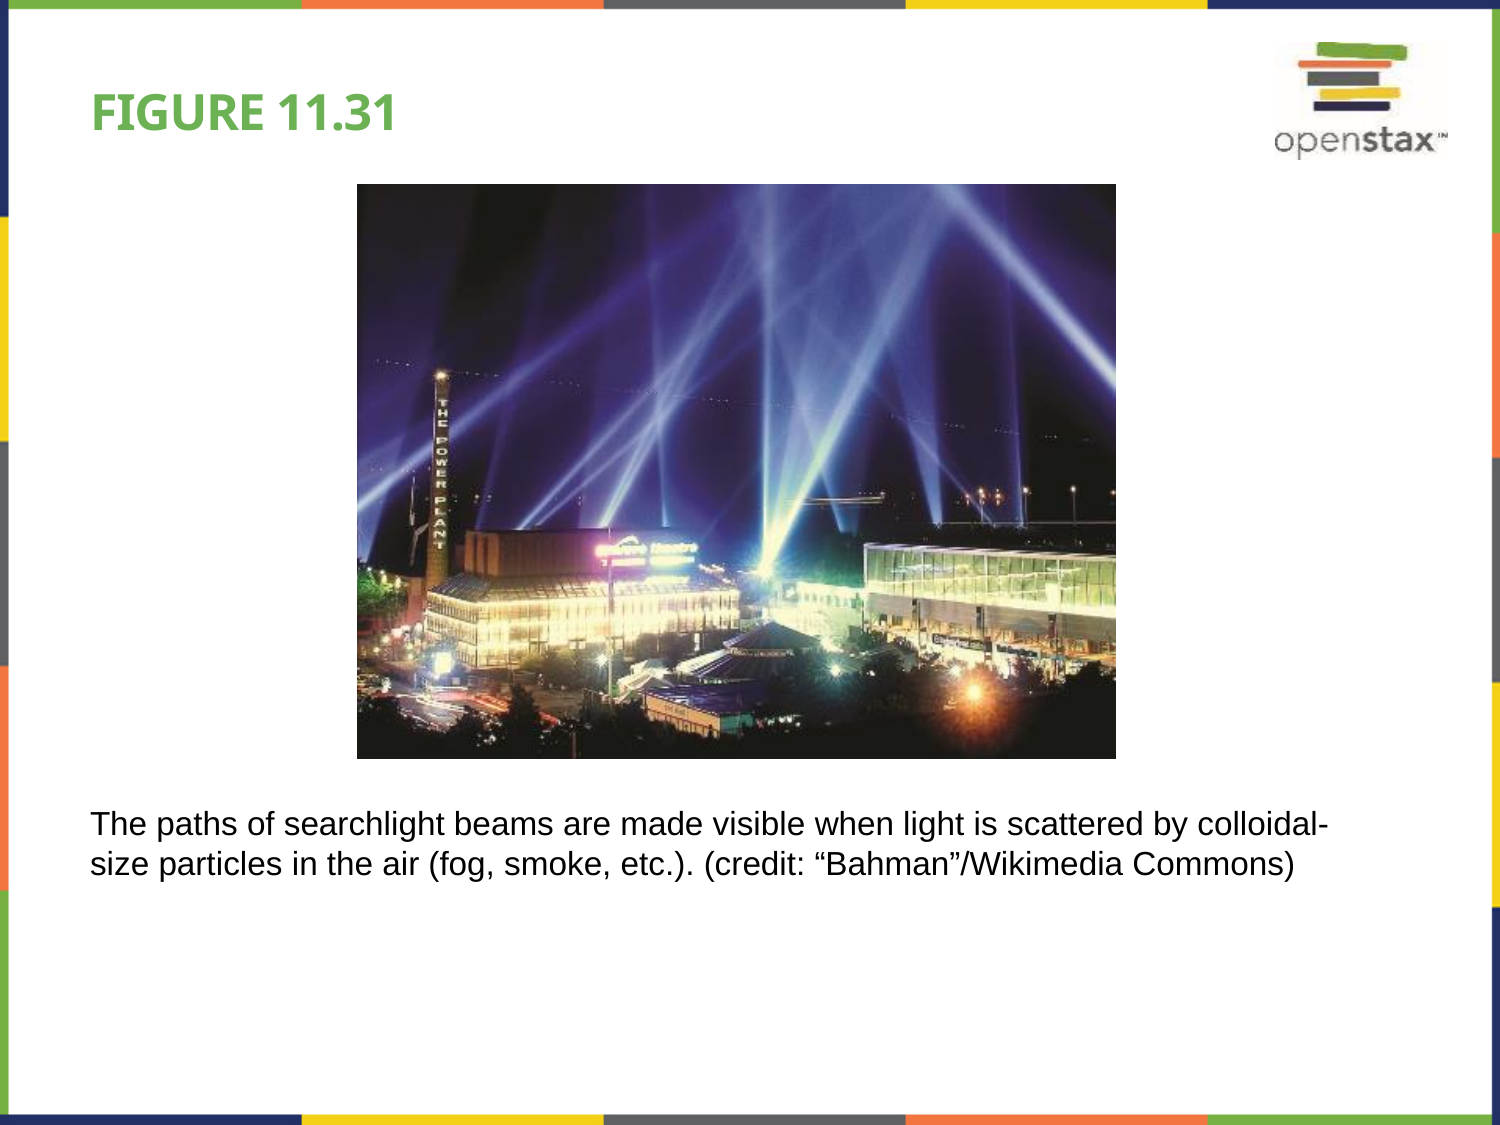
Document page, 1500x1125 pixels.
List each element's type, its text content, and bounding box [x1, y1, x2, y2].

list The paths of searchlight beams are made visible when light is scattered by colloidal-size particles in the air (fog, smoke, etc.). (credit: “Bahman”/Wikimedia Commons) [75, 794, 1398, 986]
picture [0, 0, 1500, 1125]
title Figure 11.31 [75, 39, 1398, 148]
